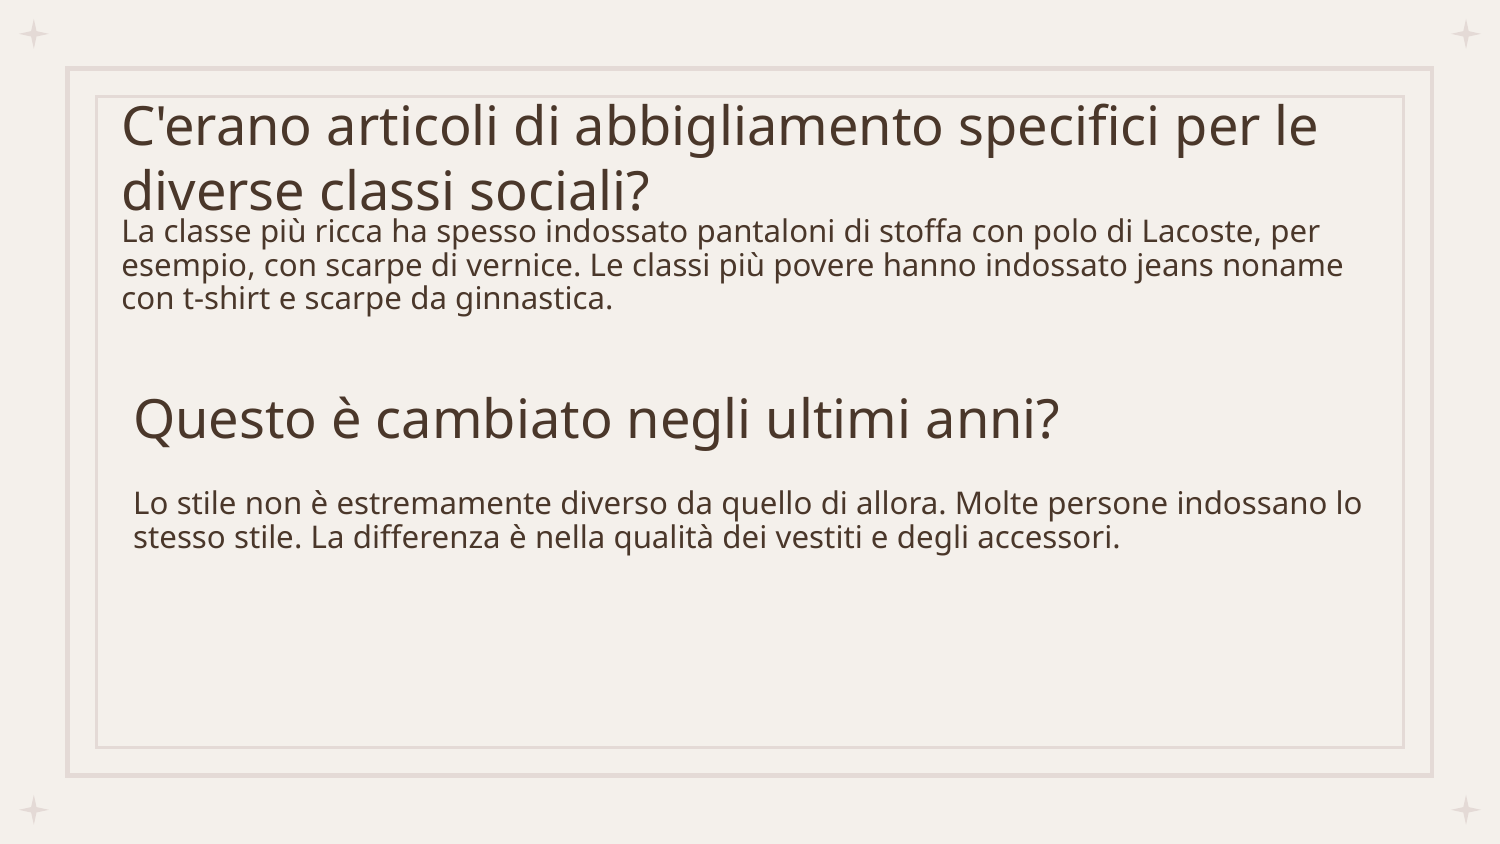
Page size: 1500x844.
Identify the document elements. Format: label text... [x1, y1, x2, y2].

list La classe più ricca ha spesso indossato pantaloni di stoffa con polo di Lacoste, per esempio, con scarpe di vernice. Le classi più povere hanno indossato jeans noname con t-shirt e scarpe da ginnastica. [106, 200, 1371, 308]
list Lo stile non è estremamente diverso da quello di allora. Molte persone indossano lo stesso stile. La differenza è nella qualità dei vestiti e degli accessori. [118, 472, 1382, 579]
title C'erano articoli di abbigliamento specifici per le diverse classi sociali? [106, 112, 1371, 200]
title Questo è cambiato negli ultimi anni? [118, 372, 1382, 461]
